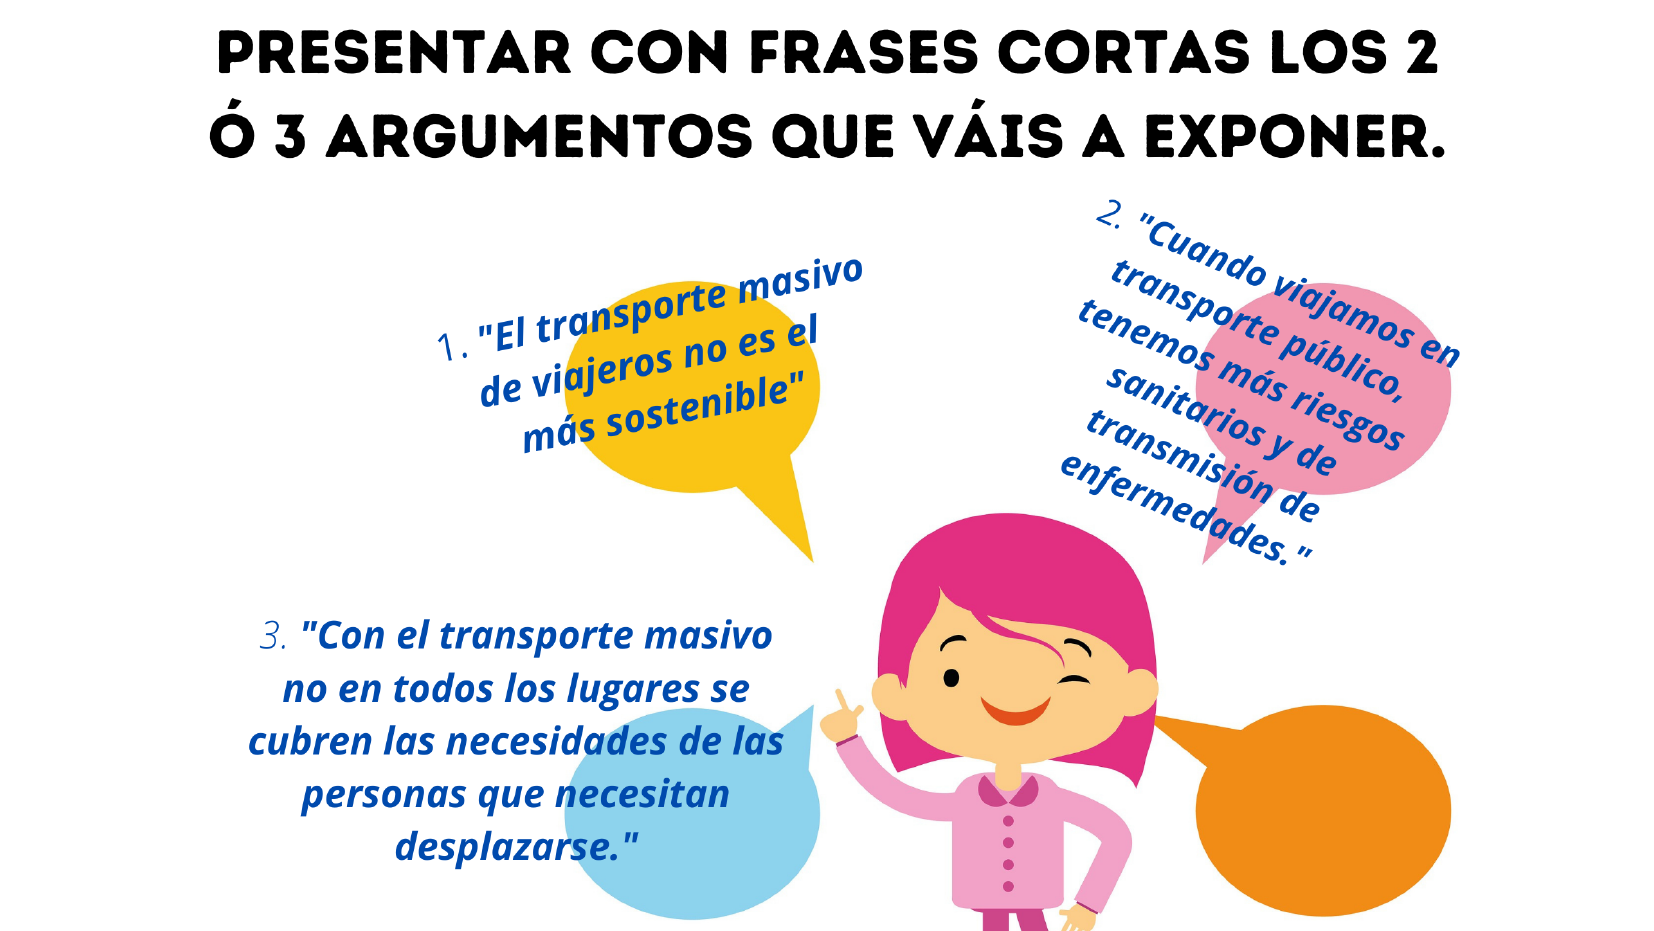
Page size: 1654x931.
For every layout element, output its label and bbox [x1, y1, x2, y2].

picture [184, 0, 1470, 931]
